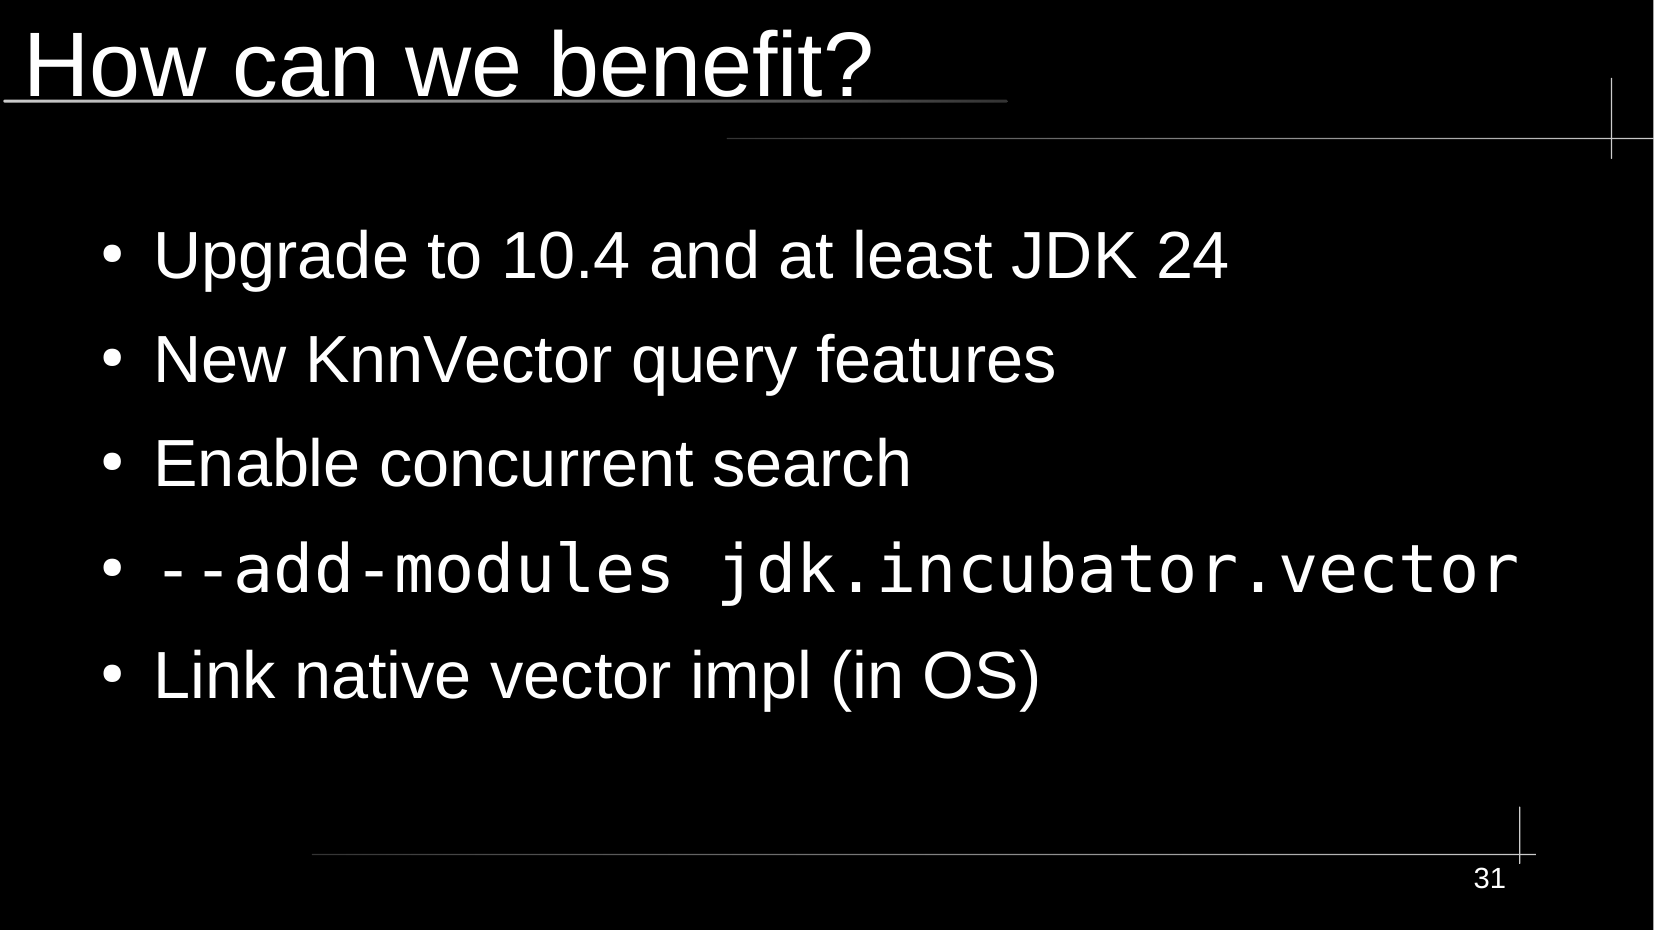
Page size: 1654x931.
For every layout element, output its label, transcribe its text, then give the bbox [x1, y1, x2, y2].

title How can we benefit? [23, 11, 1589, 119]
list Upgrade to 10.4 and at least JDK 24 New KnnVector query features Enable concurrent search --add-modules jdk.incubator.vector Link native vector impl (in OS) [82, 217, 1571, 758]
